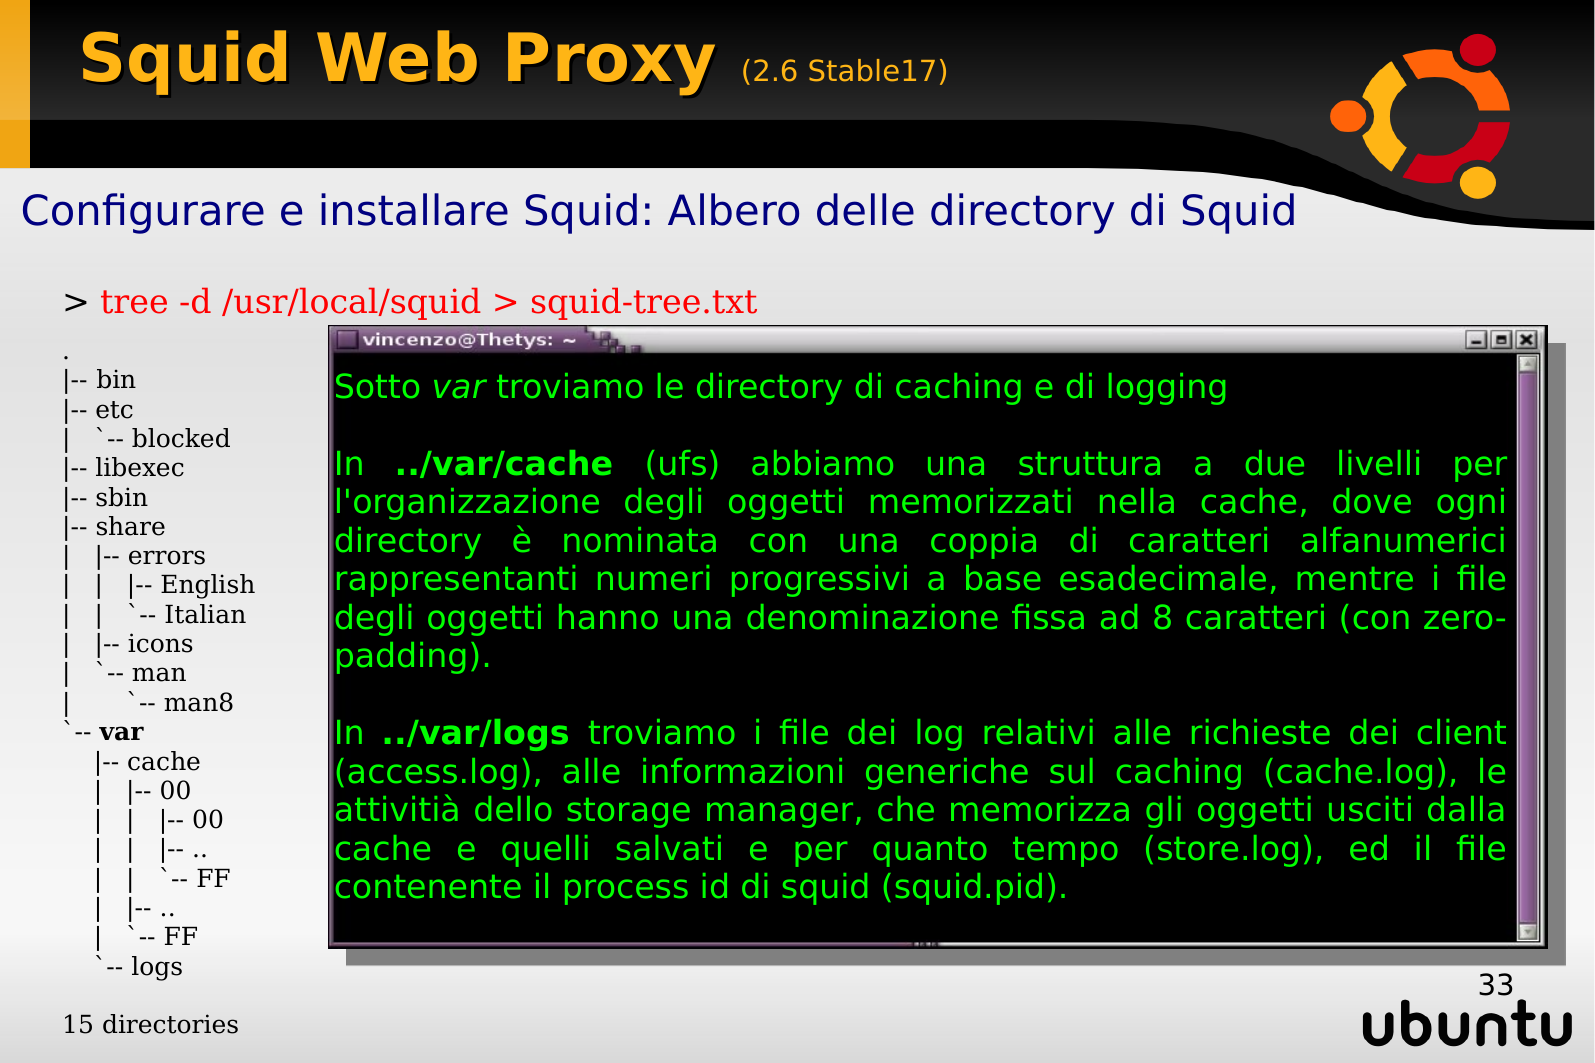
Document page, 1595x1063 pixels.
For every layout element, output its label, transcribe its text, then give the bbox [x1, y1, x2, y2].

text_box Configurare e installare Squid: Albero delle directory di Squid [17, 178, 1554, 243]
picture [0, 0, 1595, 1063]
text_box Squid Web Proxy (2.6 Stable17) [23, 11, 1004, 105]
text_box > tree -d /usr/local/squid > squid-tree.txt . |-- bin |-- etc | `-- blocked |-- libexec |-- sbin |-- share | |-- errors | | |-- English | | `-- Italian | |-- icons | `-- man | `-- man8 `-- var |-- cache | |-- 00 | | |-- 00 | | |-- .. | | `-- FF | |-- .. | `-- FF `-- logs 15 directories [59, 256, 1536, 1028]
text_box Sotto var troviamo le directory di caching e di logging In ../var/cache (ufs) abbiamo una struttura a due livelli per l'organizzazione degli oggetti memorizzati nella cache, dove ogni directory è nominata con una coppia di caratteri alfanumerici rappresentanti numeri progressivi a base esadecimale, mentre i file degli oggetti hanno una denominazione fissa ad 8 caratteri (con zero-padding). In ../var/logs troviamo i file dei log relativi alle richieste dei client (access.log), alle informazioni generiche sul caching (cache.log), le attivitià dello storage manager, che memorizza gli oggetti usciti dalla cache e quelli salvati e per quanto tempo (store.log), ed il file contenente il process id di squid (squid.pid). [330, 360, 1512, 981]
